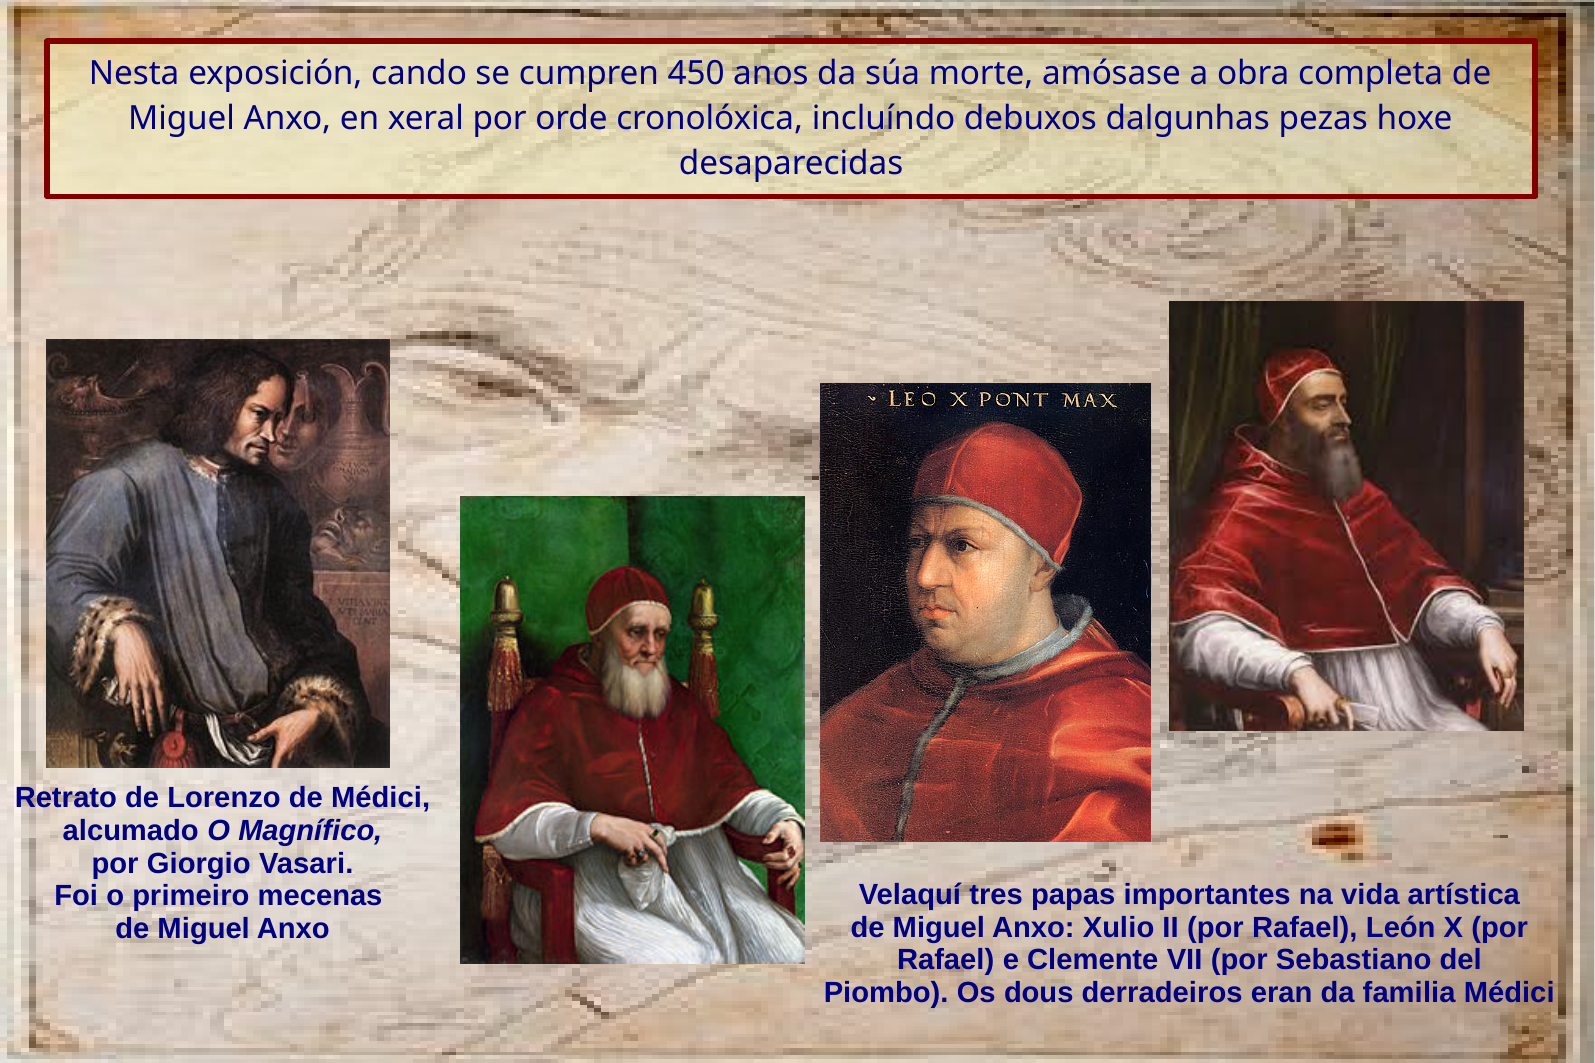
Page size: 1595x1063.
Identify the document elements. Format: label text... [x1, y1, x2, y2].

text_box Velaquí tres papas importantes na vida artística de Miguel Anxo: Xulio II (por Rafael), León X (por Rafael) e Clemente VII (por Sebastiano del Piombo). Os dous derradeiros eran da familia Médici [809, 870, 1572, 1017]
picture [0, 0, 1595, 1063]
text_box Nesta exposición, cando se cumpren 450 anos da súa morte, amósase a obra completa de Miguel Anxo, en xeral por orde cronolóxica, incluíndo debuxos dalgunhas pezas hoxe desaparecidas [47, 41, 1536, 197]
text_box Retrato de Lorenzo de Médici, alcumado O Magnífico, por Giorgio Vasari. Foi o primeiro mecenas de Miguel Anxo [0, 773, 447, 953]
